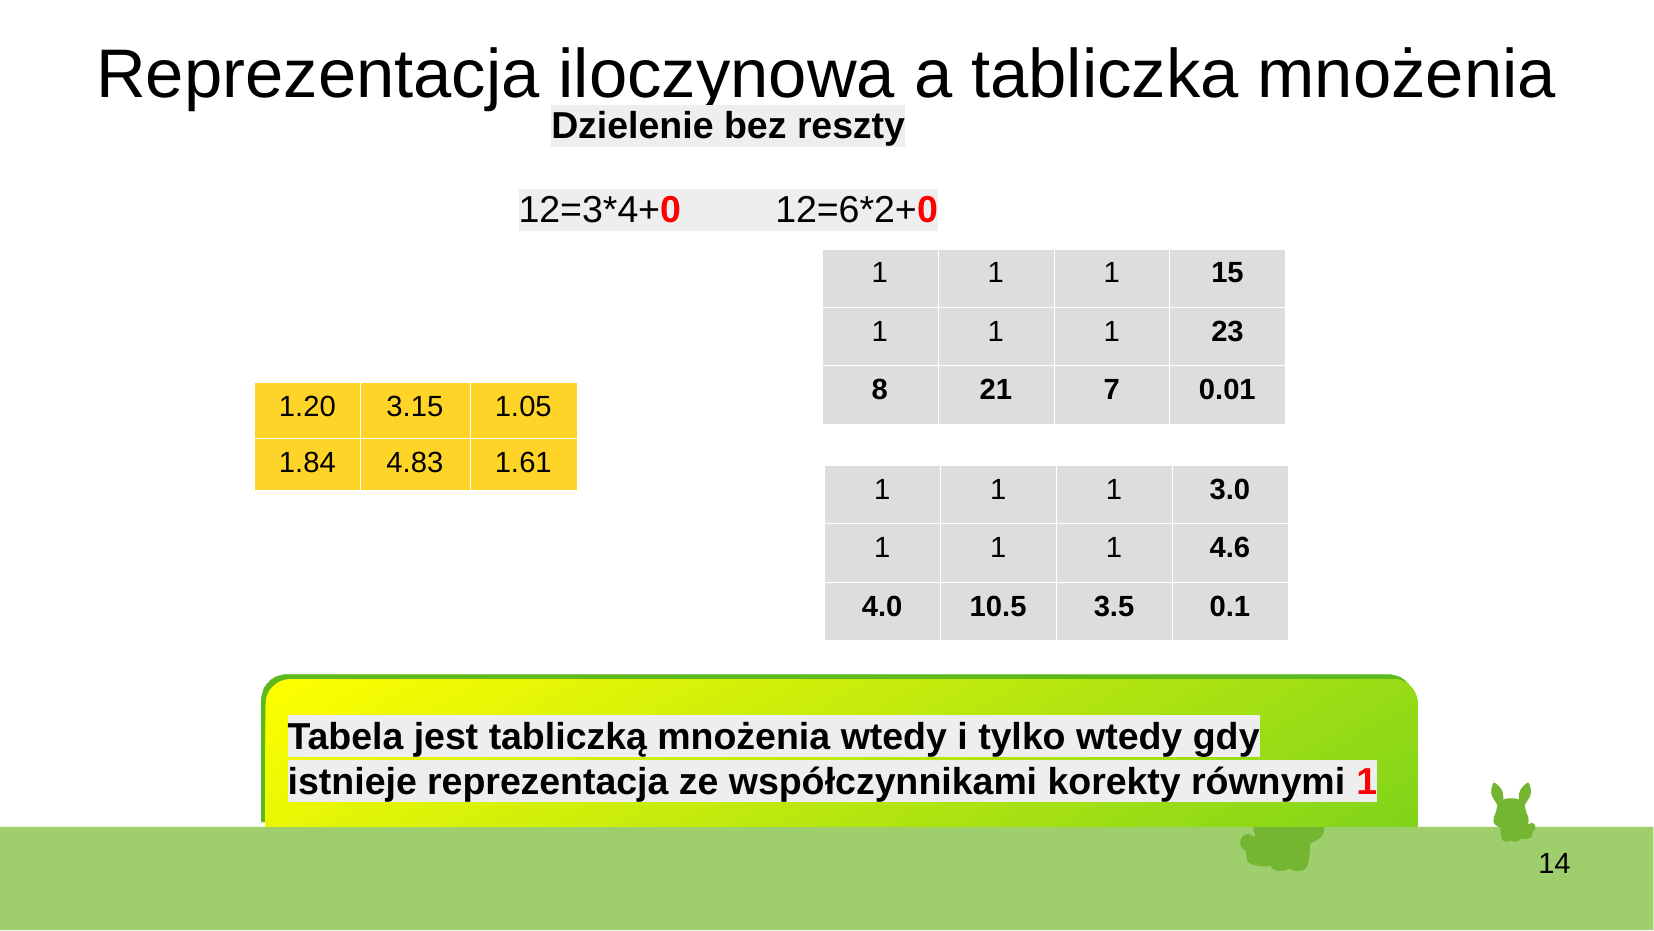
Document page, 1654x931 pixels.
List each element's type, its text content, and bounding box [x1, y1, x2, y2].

table_header 1.20 [255, 383, 360, 438]
table_cell 3.5 [1057, 583, 1172, 640]
table_cell 1 [939, 308, 1054, 365]
table_cell 8 [823, 366, 938, 424]
table_cell 1 [941, 524, 1056, 582]
table_cell 1.61 [471, 439, 577, 490]
text_box Tabela jest tabliczką mnożenia wtedy i tylko wtedy gdy istnieje reprezentacja ze współczynnikami korekty równymi 1 [265, 679, 1418, 827]
table_header 1 [1057, 466, 1172, 523]
table_cell 7 [1055, 366, 1169, 424]
title Reprezentacja iloczynowa a tabliczka mnożenia [88, 29, 1565, 119]
table_cell 4.0 [825, 583, 940, 640]
table_header 1 [823, 250, 938, 307]
table_cell 1 [823, 308, 938, 365]
table_header 1.05 [471, 383, 577, 438]
table_cell 4.83 [361, 439, 470, 490]
table_header 3.15 [361, 383, 470, 438]
table_cell 0.01 [1170, 366, 1285, 424]
table_cell 0.1 [1173, 583, 1288, 640]
table_header 1 [941, 466, 1056, 523]
table_cell 1 [1057, 524, 1172, 582]
table_header 1 [939, 250, 1054, 307]
table_header 15 [1170, 250, 1285, 307]
table_cell 21 [939, 366, 1054, 424]
table_cell 1 [1055, 308, 1169, 365]
table_cell 1.84 [255, 439, 360, 490]
table_cell 10.5 [941, 583, 1056, 640]
table_cell 23 [1170, 308, 1285, 365]
table_cell 4.6 [1173, 524, 1288, 582]
table_cell 1 [825, 524, 940, 582]
text_box Dzielenie bez reszty 12=3*4+0 12=6*2+0 [477, 104, 980, 231]
table_header 3.0 [1173, 466, 1288, 523]
table_header 1 [1055, 250, 1169, 307]
table_header 1 [825, 466, 940, 523]
